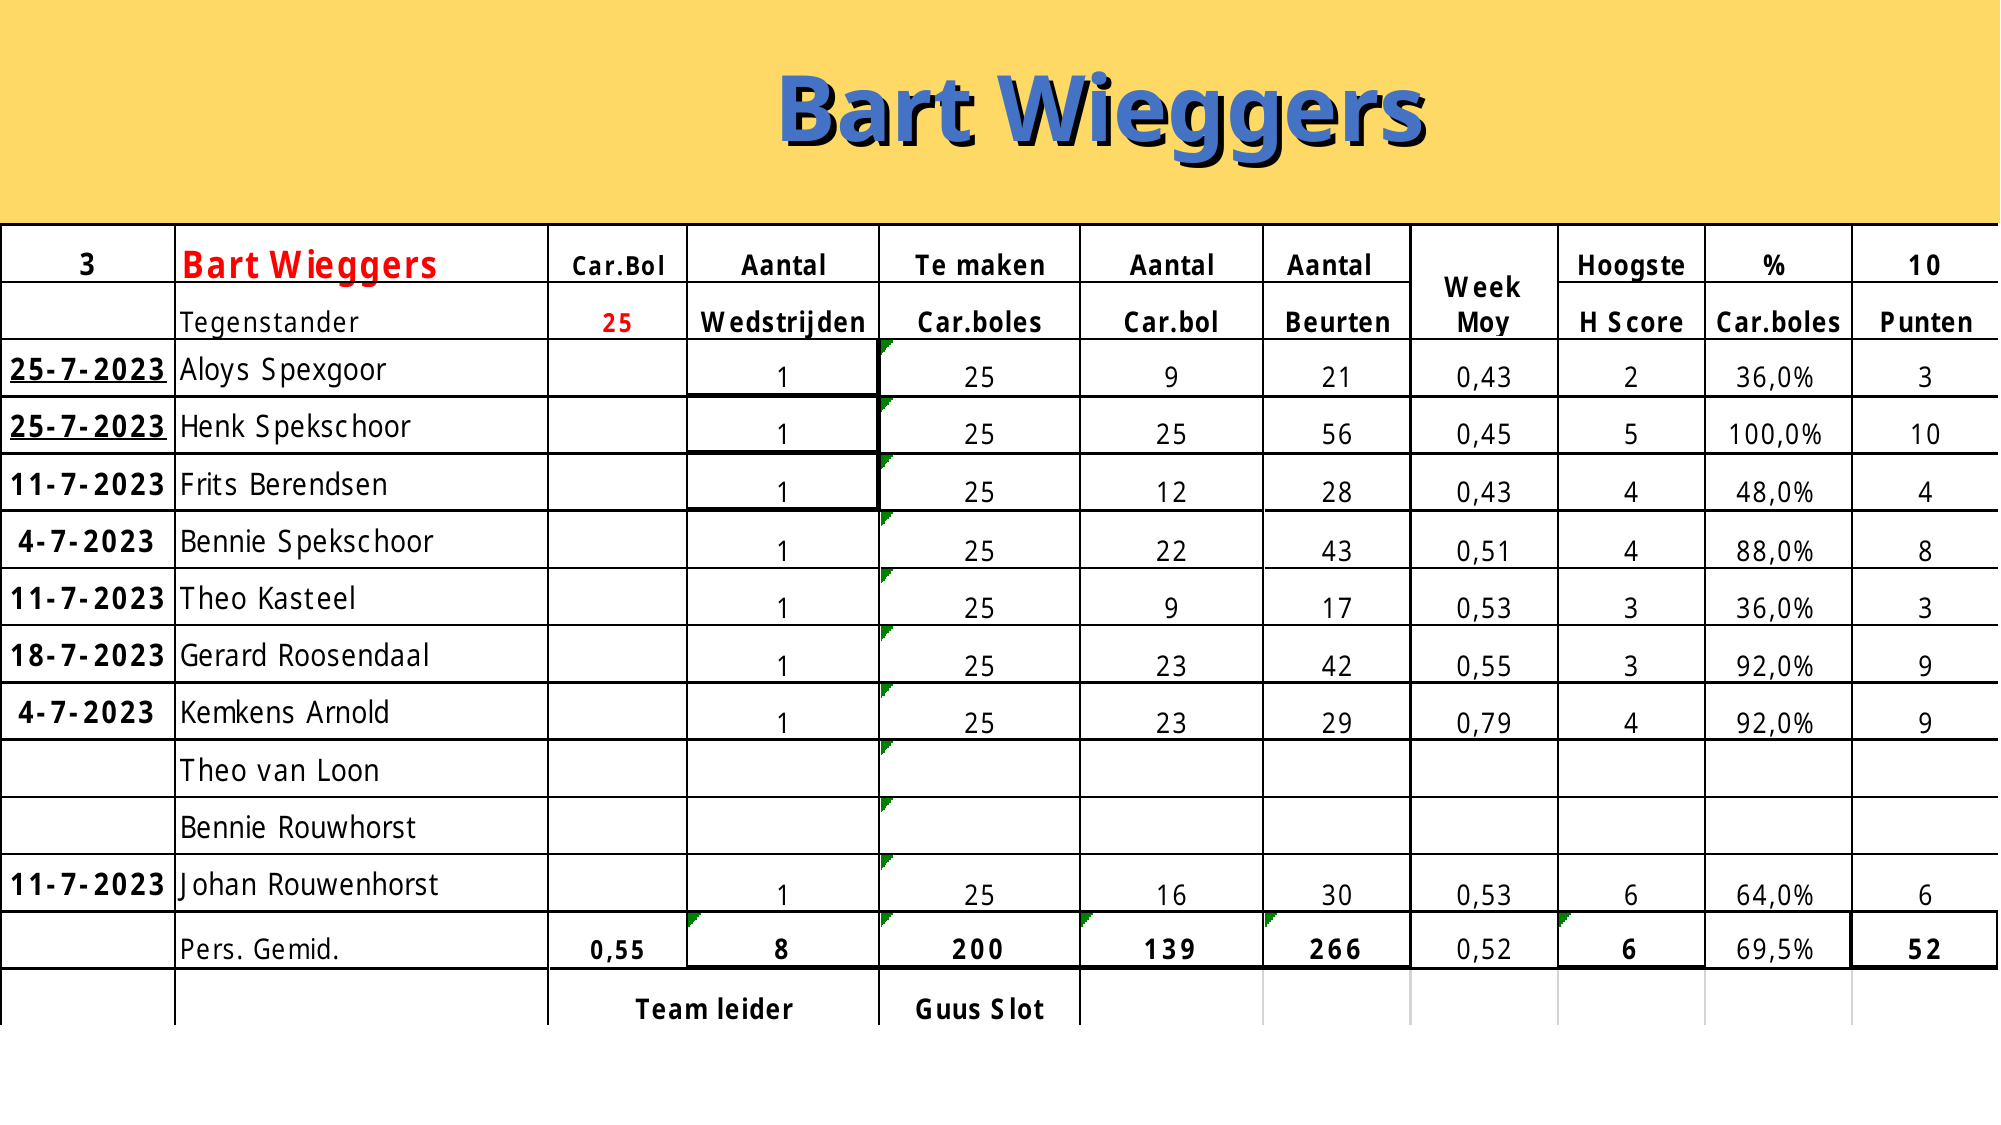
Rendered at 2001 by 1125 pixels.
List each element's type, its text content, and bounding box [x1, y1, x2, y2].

picture [0, 223, 2000, 1028]
title Bart Wieggers [0, 0, 2000, 223]
